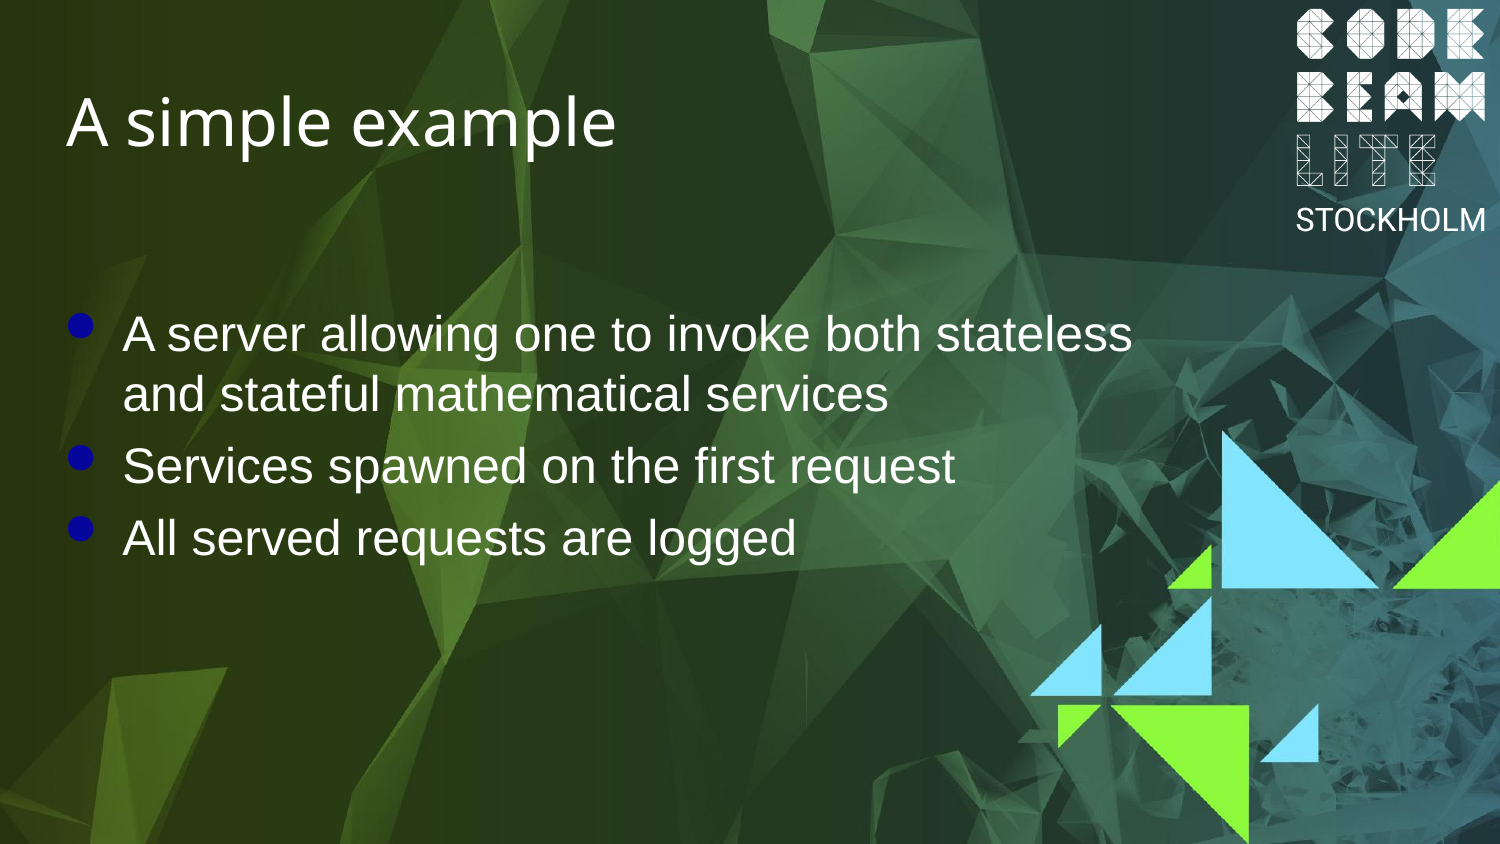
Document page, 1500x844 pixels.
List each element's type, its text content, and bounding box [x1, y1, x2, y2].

list A server allowing one to invoke both stateless and stateful mathematical services Services spawned on the first request All served requests are logged [51, 189, 1229, 750]
picture [0, 0, 1500, 844]
title A simple example [51, 72, 1449, 167]
